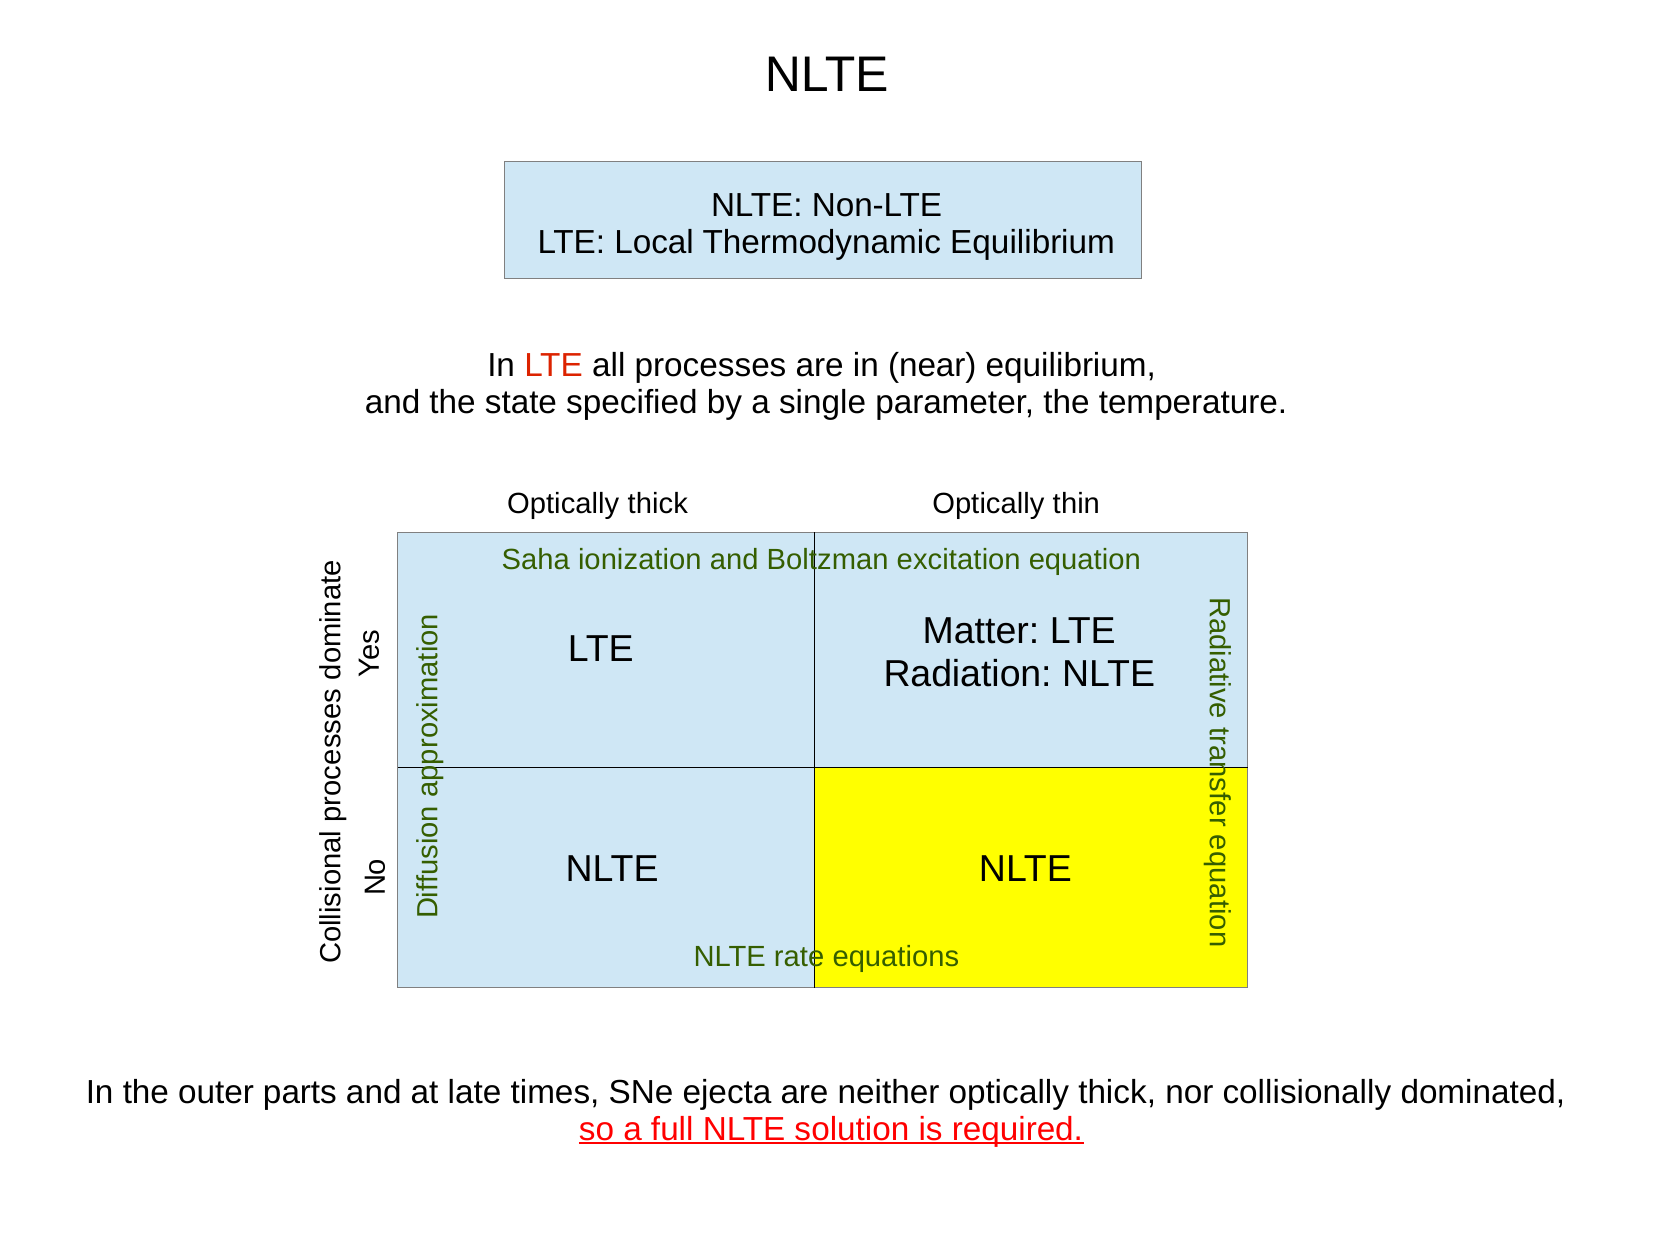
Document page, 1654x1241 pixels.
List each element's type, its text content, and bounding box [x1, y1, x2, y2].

text_box NLTE [750, 38, 904, 110]
text_box NLTE: Non-LTE LTE: Local Thermodynamic Equilibrium [522, 178, 1131, 268]
text_box Diffusion approximation [403, 598, 451, 934]
text_box LTE [553, 620, 649, 678]
text_box Collisional processes dominate [306, 544, 355, 979]
text_box NLTE rate equations [678, 932, 975, 981]
text_box [397, 532, 814, 988]
text_box In the outer parts and at late times, SNe ejecta are neither optically thick, nor collisionally dominated, so a full NLTE solution is required. [70, 1065, 1583, 1155]
text_box In LTE all processes are in (near) equilibrium, and the state specified by a single parameter, the temperature. [350, 338, 1304, 428]
text_box Optically thick [492, 479, 704, 528]
text_box [504, 161, 1142, 279]
text_box NLTE [550, 840, 674, 897]
text_box Saha ionization and Boltzman excitation equation [486, 535, 1157, 584]
text_box Radiative transfer equation [1196, 582, 1244, 963]
text_box Matter: LTE Radiation: NLTE [868, 602, 1171, 702]
text_box [815, 532, 1248, 767]
text_box [815, 768, 1248, 988]
text_box Optically thin [917, 479, 1116, 528]
text_box No [350, 843, 399, 911]
text_box NLTE [964, 840, 1087, 897]
text_box Yes [344, 614, 393, 693]
